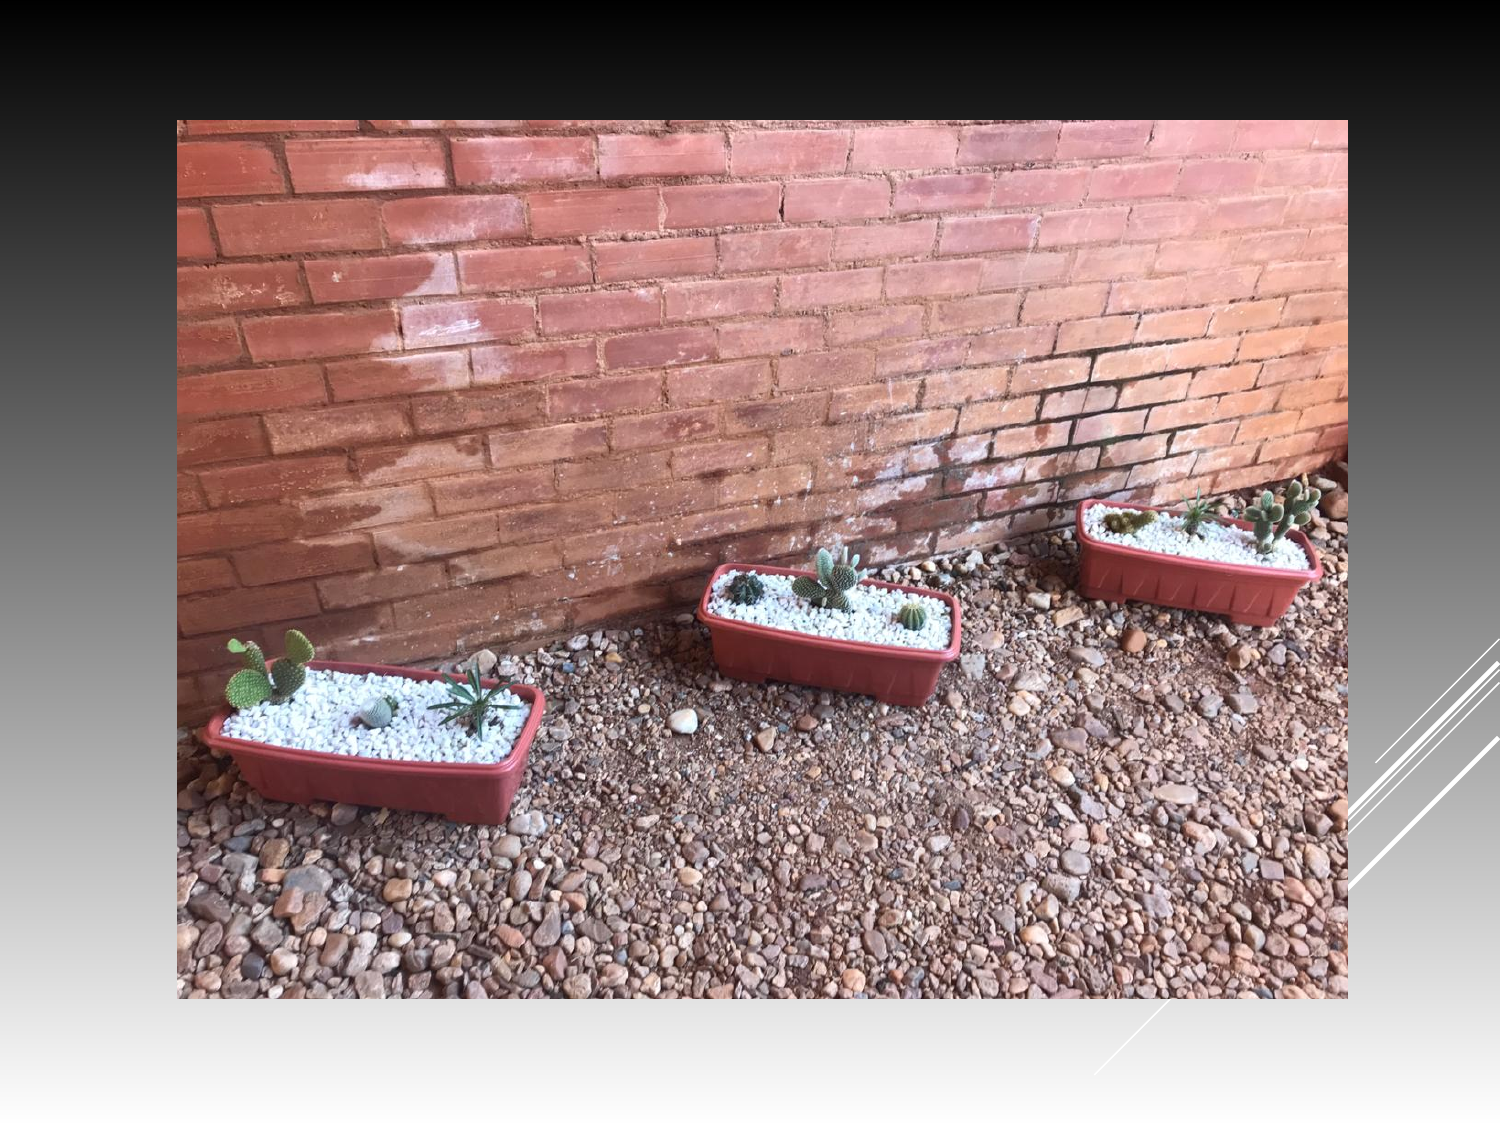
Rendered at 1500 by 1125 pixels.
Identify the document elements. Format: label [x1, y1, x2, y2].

picture [177, 120, 1348, 999]
